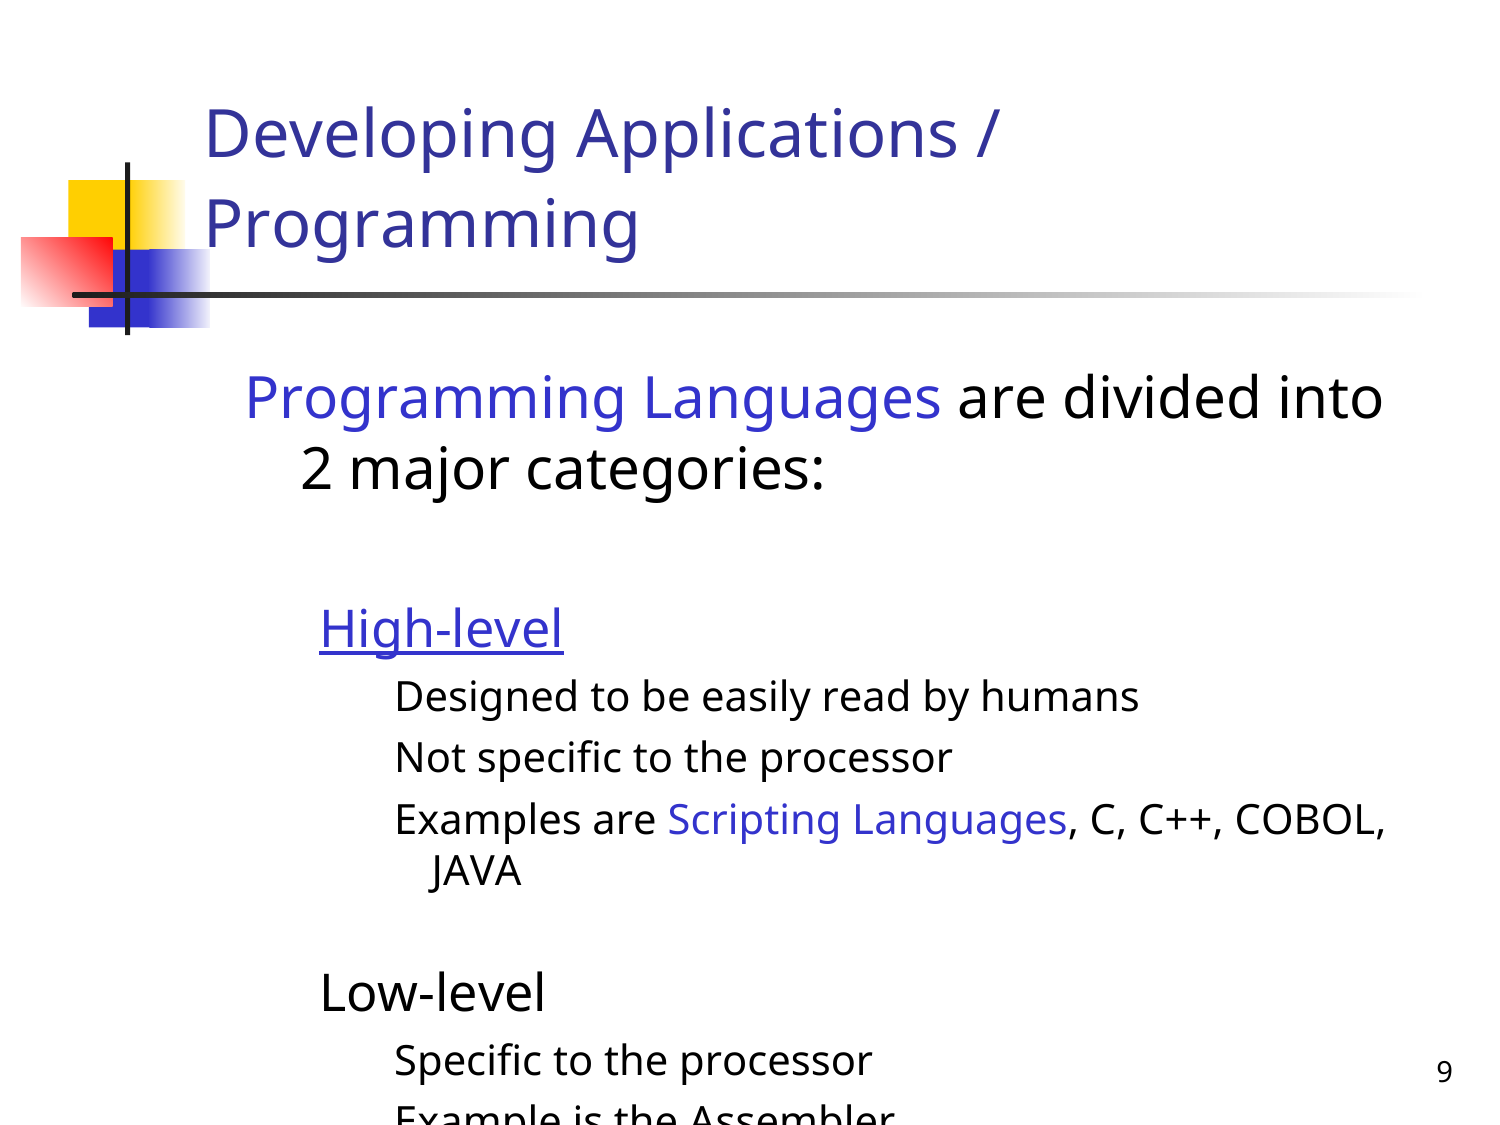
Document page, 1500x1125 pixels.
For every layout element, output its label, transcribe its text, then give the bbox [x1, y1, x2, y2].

list Programming Languages are divided into 2 major categories: High-level Designed to be easily read by humans Not specific to the processor Examples are Scripting Languages, C, C++, COBOL, JAVA Low-level Specific to the processor Example is the Assembler [229, 353, 1434, 1064]
title Developing Applications / Programming [188, 35, 1468, 276]
